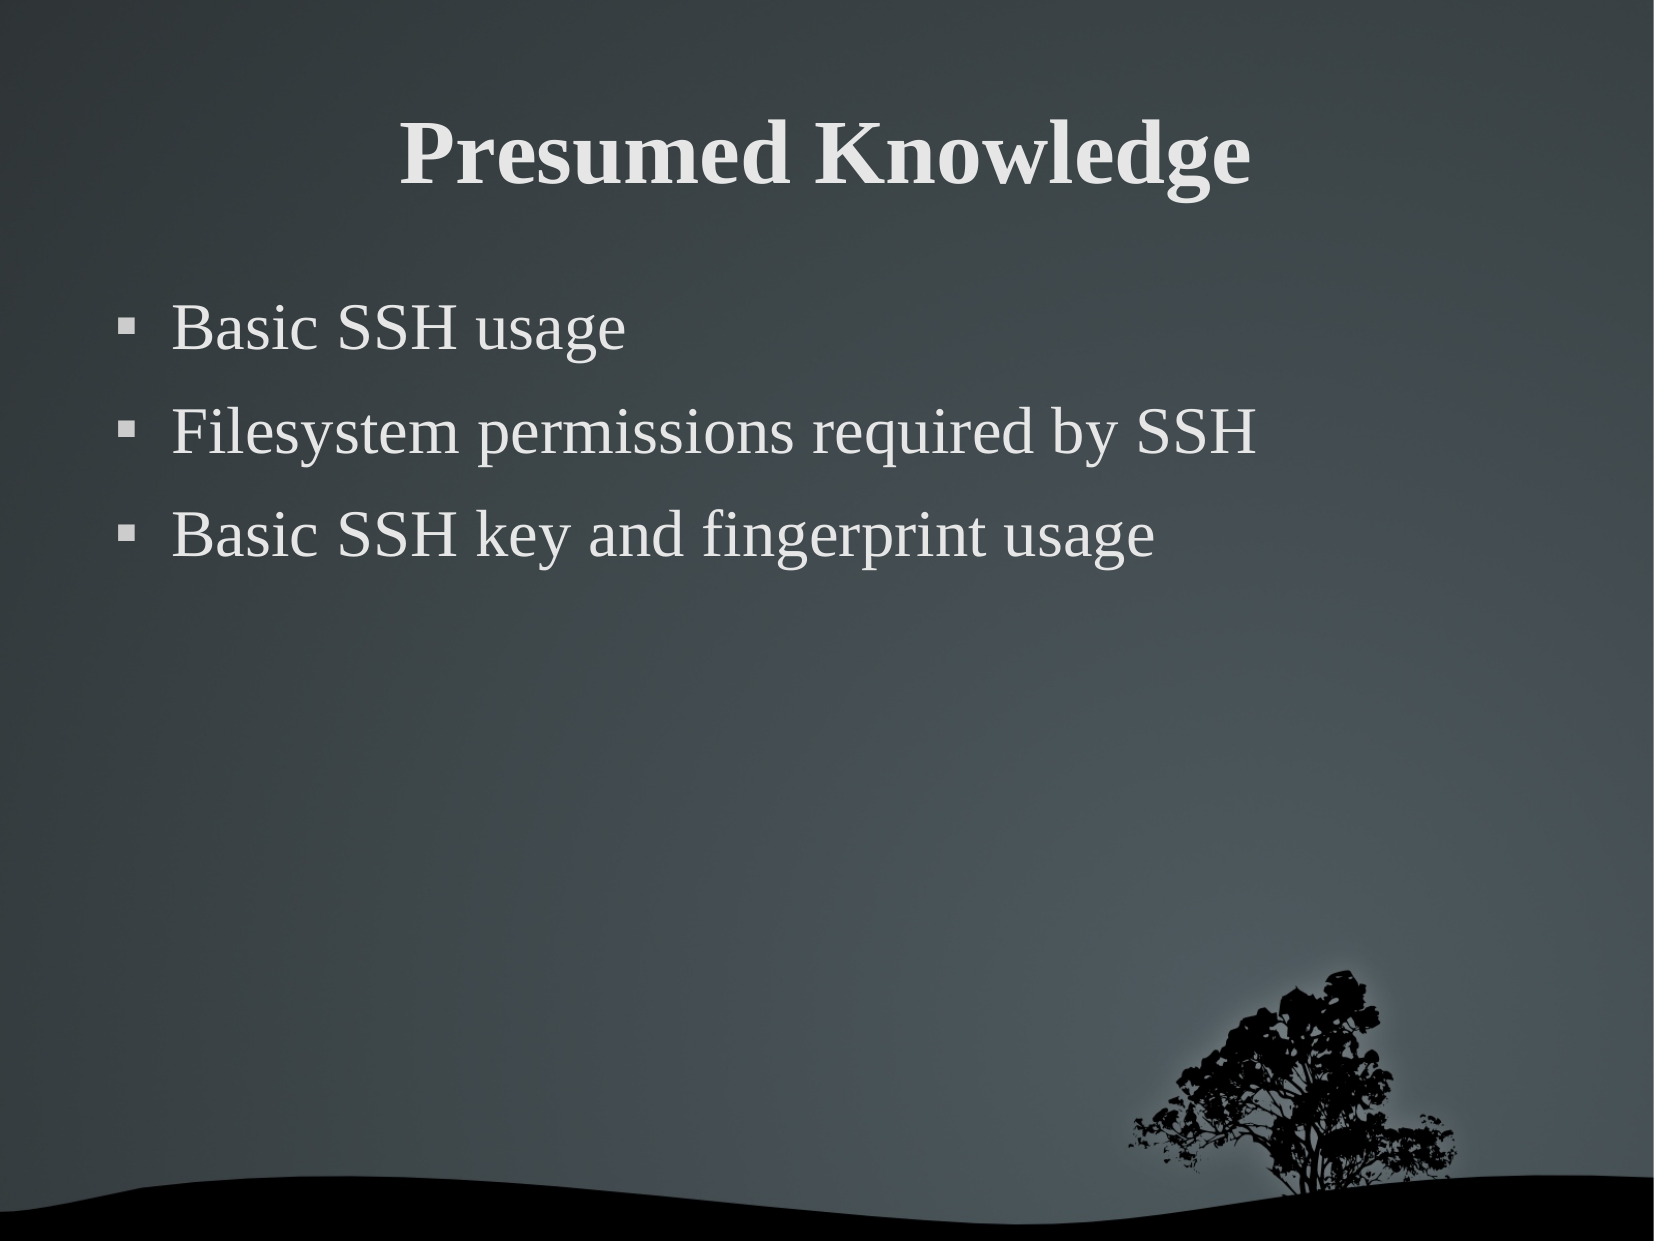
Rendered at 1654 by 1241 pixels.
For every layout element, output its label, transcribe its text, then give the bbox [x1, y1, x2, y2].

picture [0, 0, 1654, 1241]
list Basic SSH usage Filesystem permissions required by SSH Basic SSH key and fingerprint usage [82, 290, 1571, 1094]
title Presumed Knowledge [82, 49, 1571, 257]
